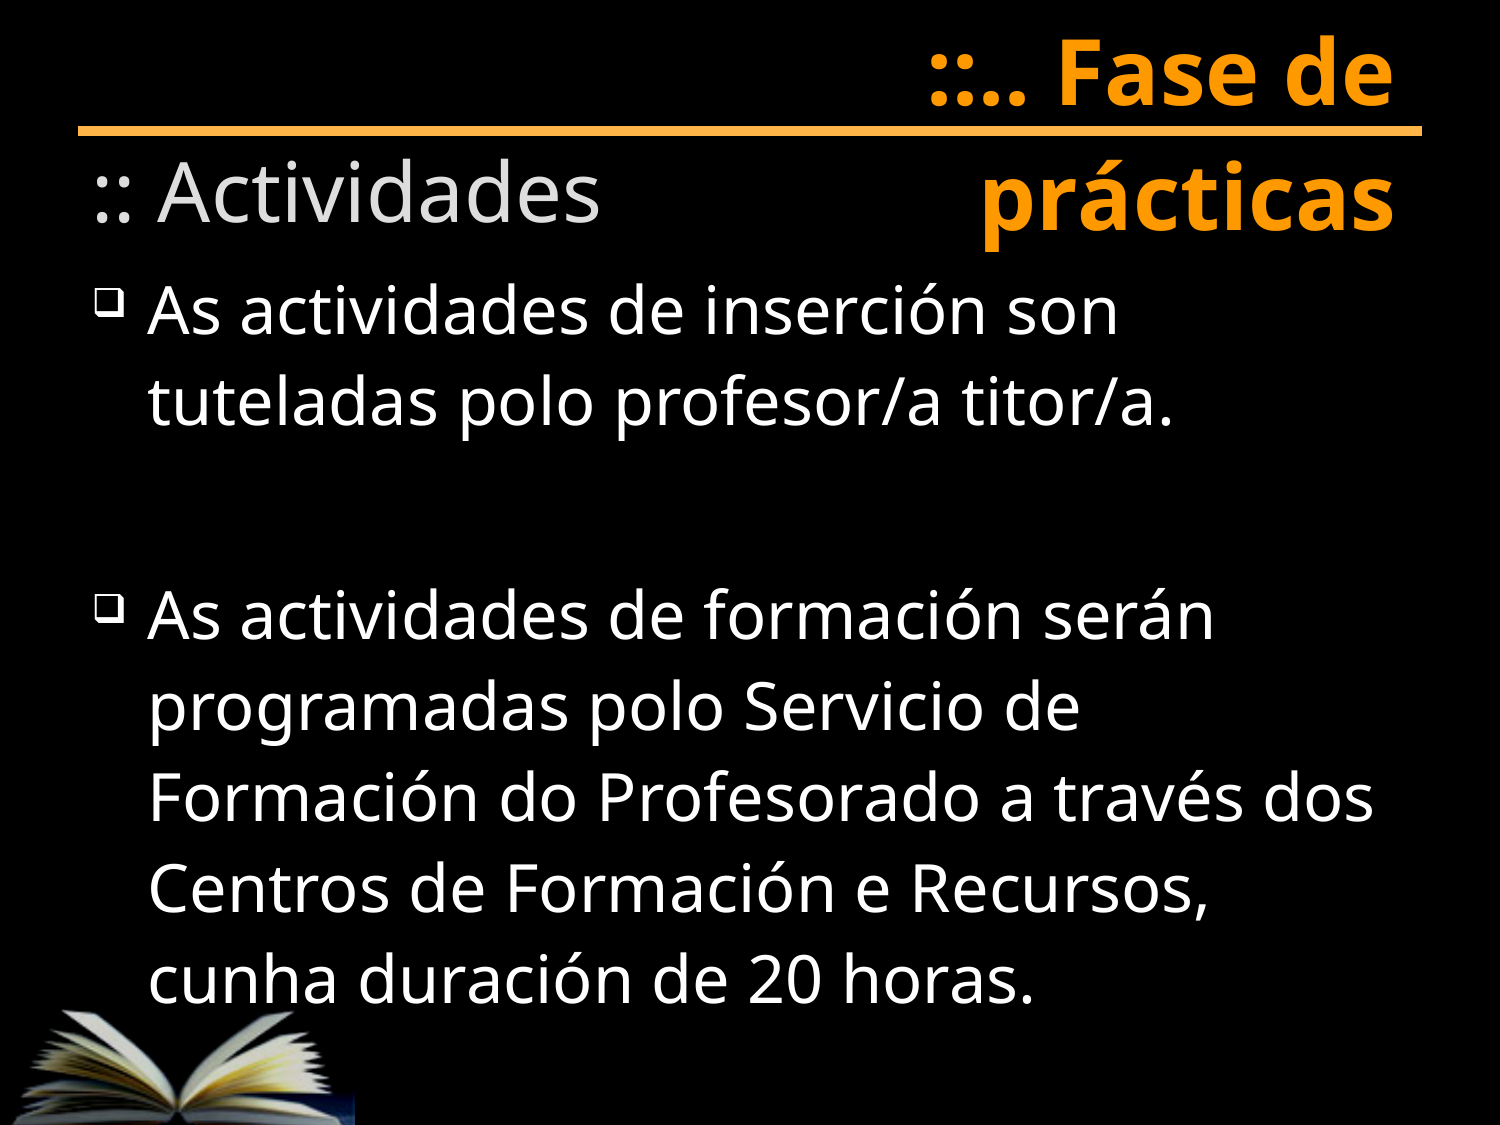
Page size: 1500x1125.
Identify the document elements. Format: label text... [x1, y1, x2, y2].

picture [0, 787, 355, 1125]
title :: Actividades [76, 132, 1427, 248]
list As actividades de inserción son tuteladas polo profesor/a titor/a. As actividades de formación serán programadas polo Servicio de Formación do Profesorado a través dos Centros de Formación e Recursos, cunha duración de 20 horas. [76, 255, 1427, 1047]
